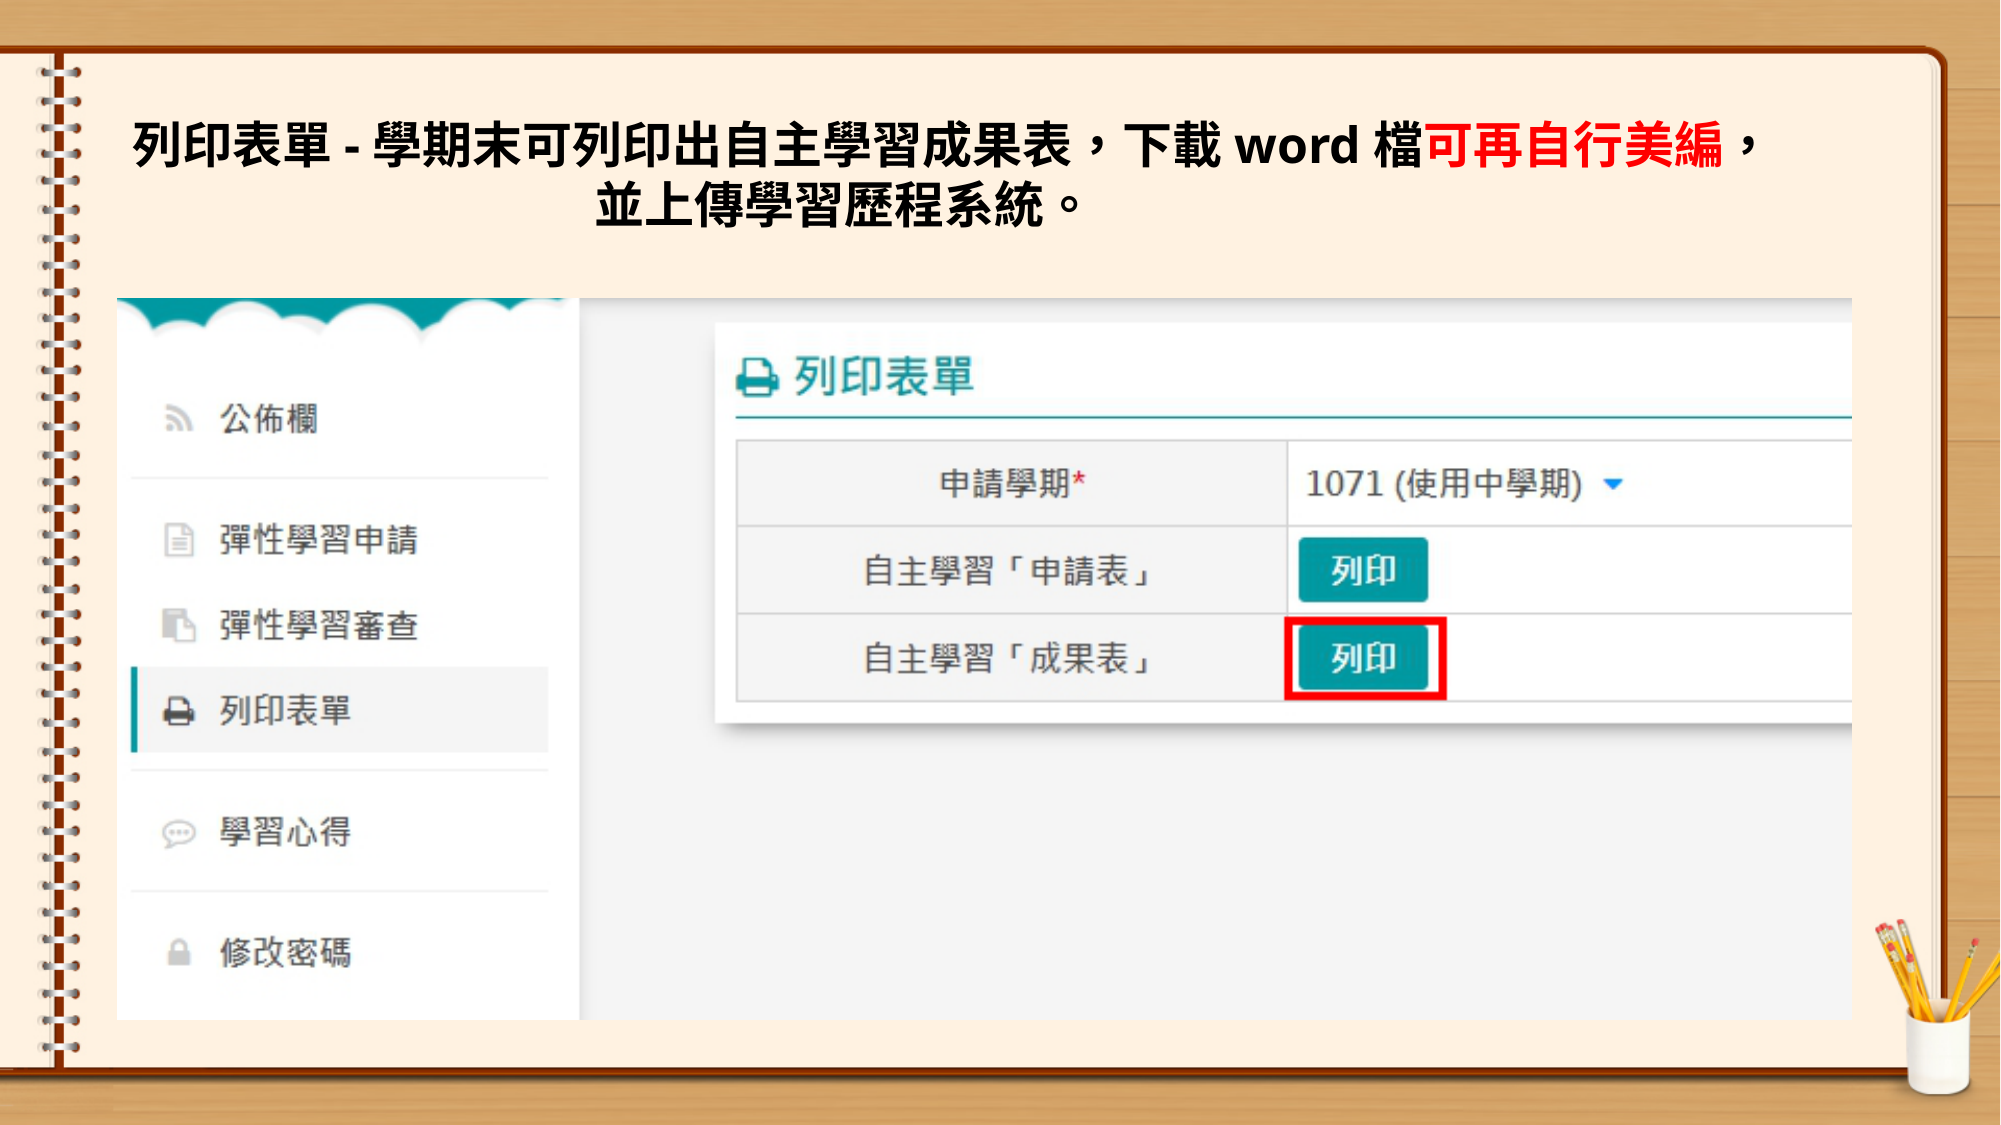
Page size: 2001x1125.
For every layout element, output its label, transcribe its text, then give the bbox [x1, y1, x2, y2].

picture [0, 0, 2001, 1125]
text_box 列印表單-學期末可列印出自主學習成果表，下載word檔可再自行美編， 並上傳學習歷程系統。 [117, 105, 1977, 241]
